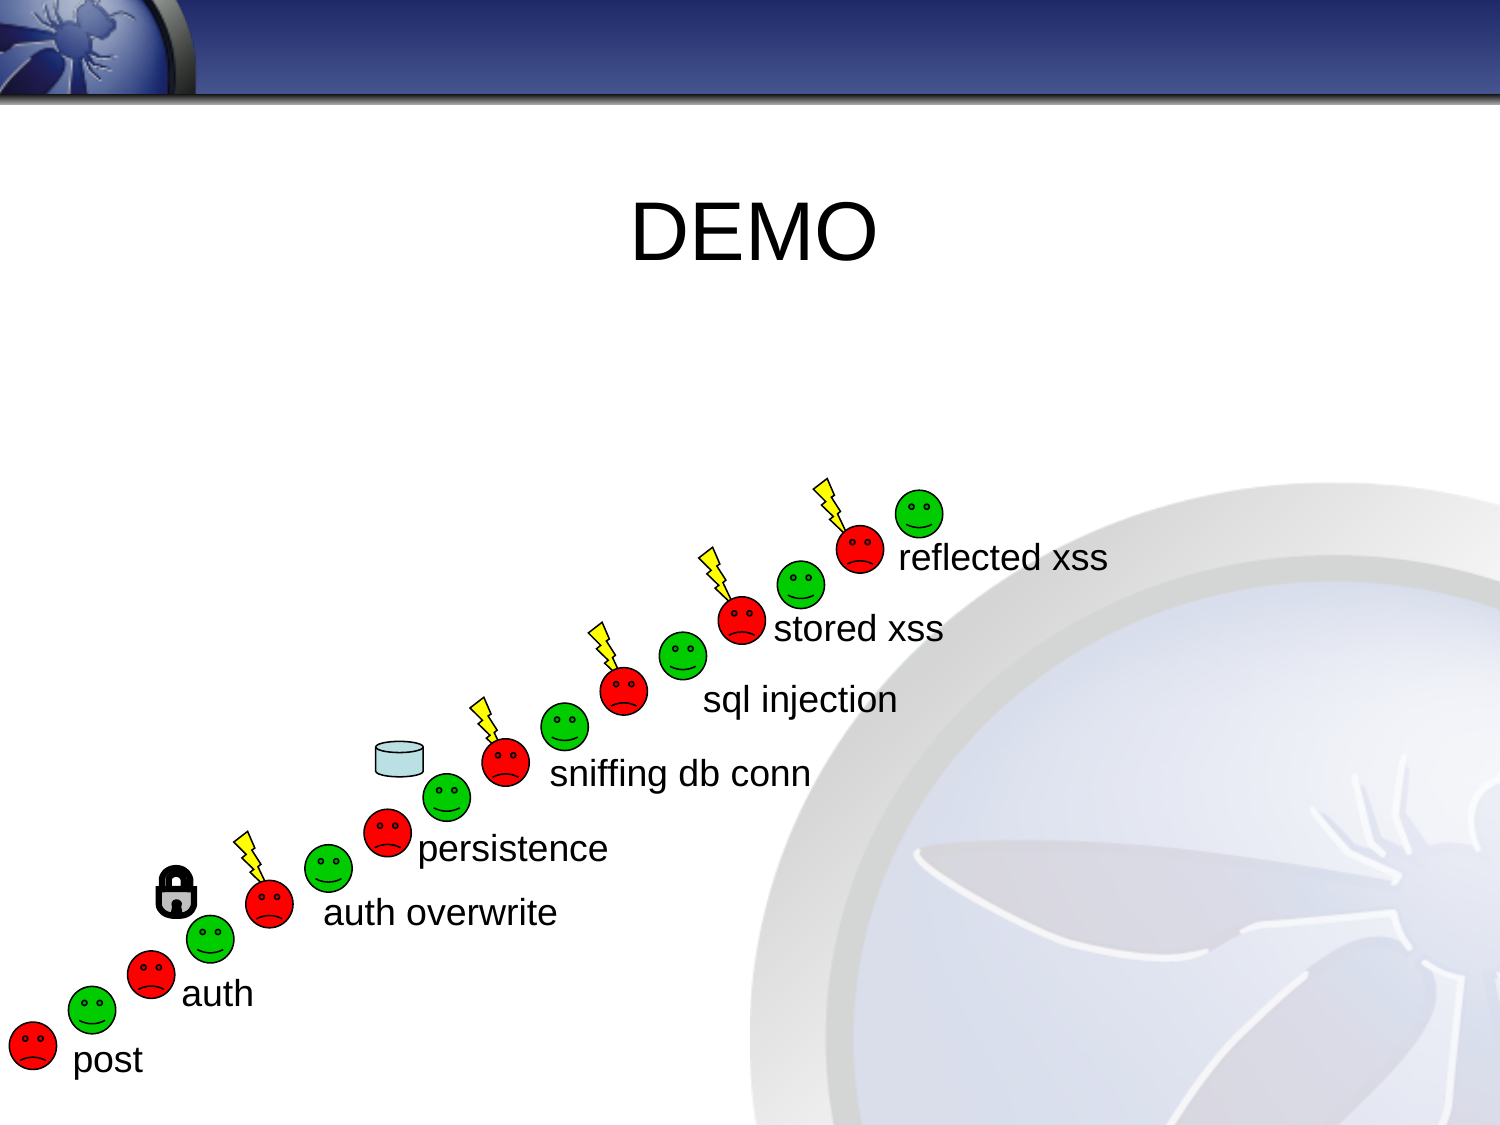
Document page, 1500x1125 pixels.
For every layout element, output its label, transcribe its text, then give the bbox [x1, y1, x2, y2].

text_box stored xss [758, 596, 960, 658]
text_box [304, 844, 353, 881]
text_box [375, 741, 424, 777]
text_box [895, 490, 943, 538]
text_box [588, 622, 648, 716]
text_box reflected xss [883, 525, 1124, 587]
text_box sniffing db conn [534, 741, 827, 802]
text_box [9, 1022, 57, 1070]
text_box [698, 547, 766, 645]
text_box persistence [402, 816, 624, 877]
picture [750, 479, 1500, 1125]
text_box [158, 868, 195, 916]
text_box post [57, 1027, 159, 1088]
text_box [659, 632, 707, 680]
text_box sql injection [688, 667, 914, 729]
text_box [68, 986, 116, 1034]
text_box [127, 950, 175, 999]
text_box DEMO [615, 170, 991, 286]
text_box [813, 478, 884, 574]
text_box auth overwrite [308, 880, 573, 941]
text_box auth [166, 961, 270, 1022]
text_box [470, 697, 530, 787]
text_box [186, 915, 234, 963]
picture [0, 0, 198, 95]
text_box [777, 561, 825, 609]
text_box [364, 809, 412, 857]
text_box [423, 773, 471, 822]
text_box [541, 703, 589, 741]
text_box [233, 831, 294, 928]
